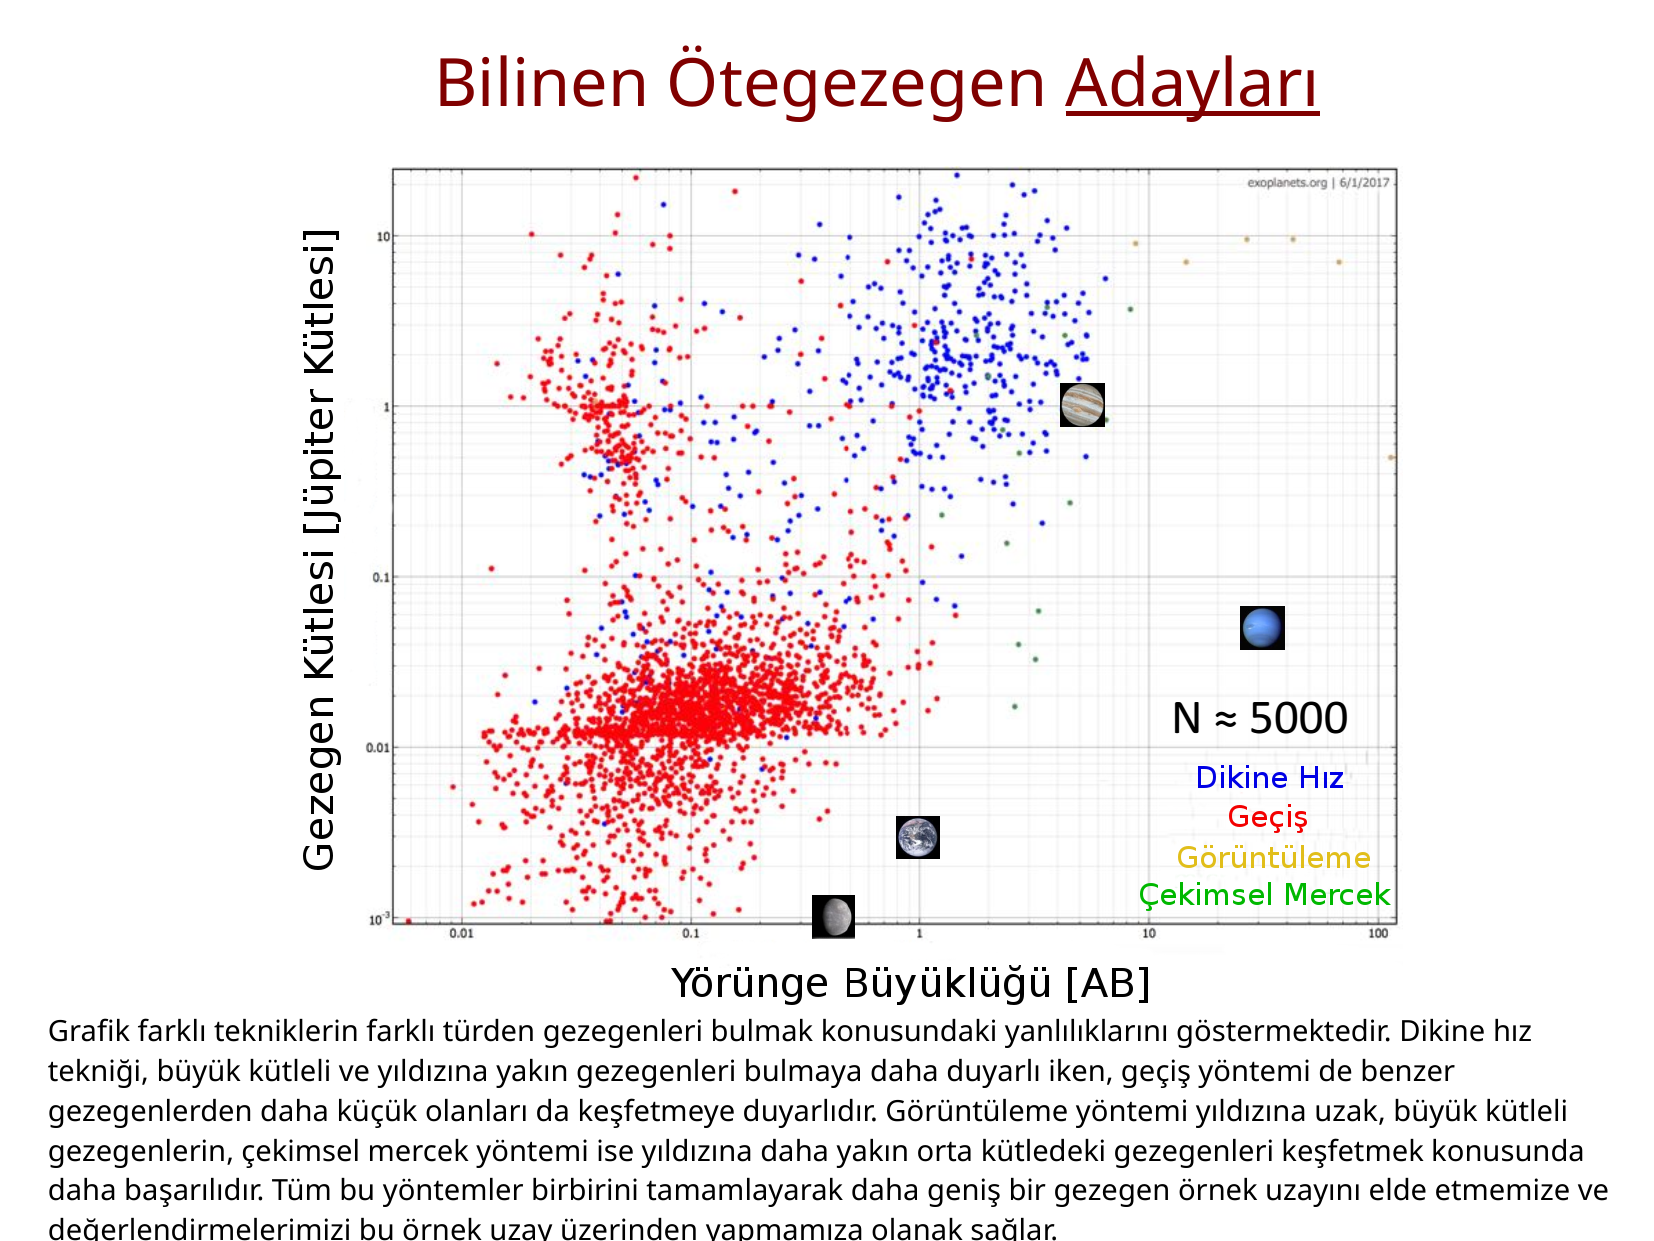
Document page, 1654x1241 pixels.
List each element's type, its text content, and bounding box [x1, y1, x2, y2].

text_box Grafik farklı tekniklerin farklı türden gezegenleri bulmak konusundaki yanlılıklarını göstermektedir. Dikine hız tekniği, büyük kütleli ve yıldızına yakın gezegenleri bulmaya daha duyarlı iken, geçiş yöntemi de benzer gezegenlerden daha küçük olanları da keşfetmeye duyarlıdır. Görüntüleme yöntemi yıldızına uzak, büyük kütleli gezegenlerin, çekimsel mercek yöntemi ise yıldızına daha yakın orta kütledeki gezegenleri keşfetmek konusunda daha başarılıdır. Tüm bu yöntemler birbirini tamamlayarak daha geniş bir gezegen örnek uzayını elde etmemize ve değerlendirmelerimizi bu örnek uzay üzerinden yapmamıza olanak sağlar. [33, 1003, 1638, 1239]
text_box Bilinen Ötegezegen Adayları [315, 27, 1441, 124]
picture [186, 141, 1510, 1003]
